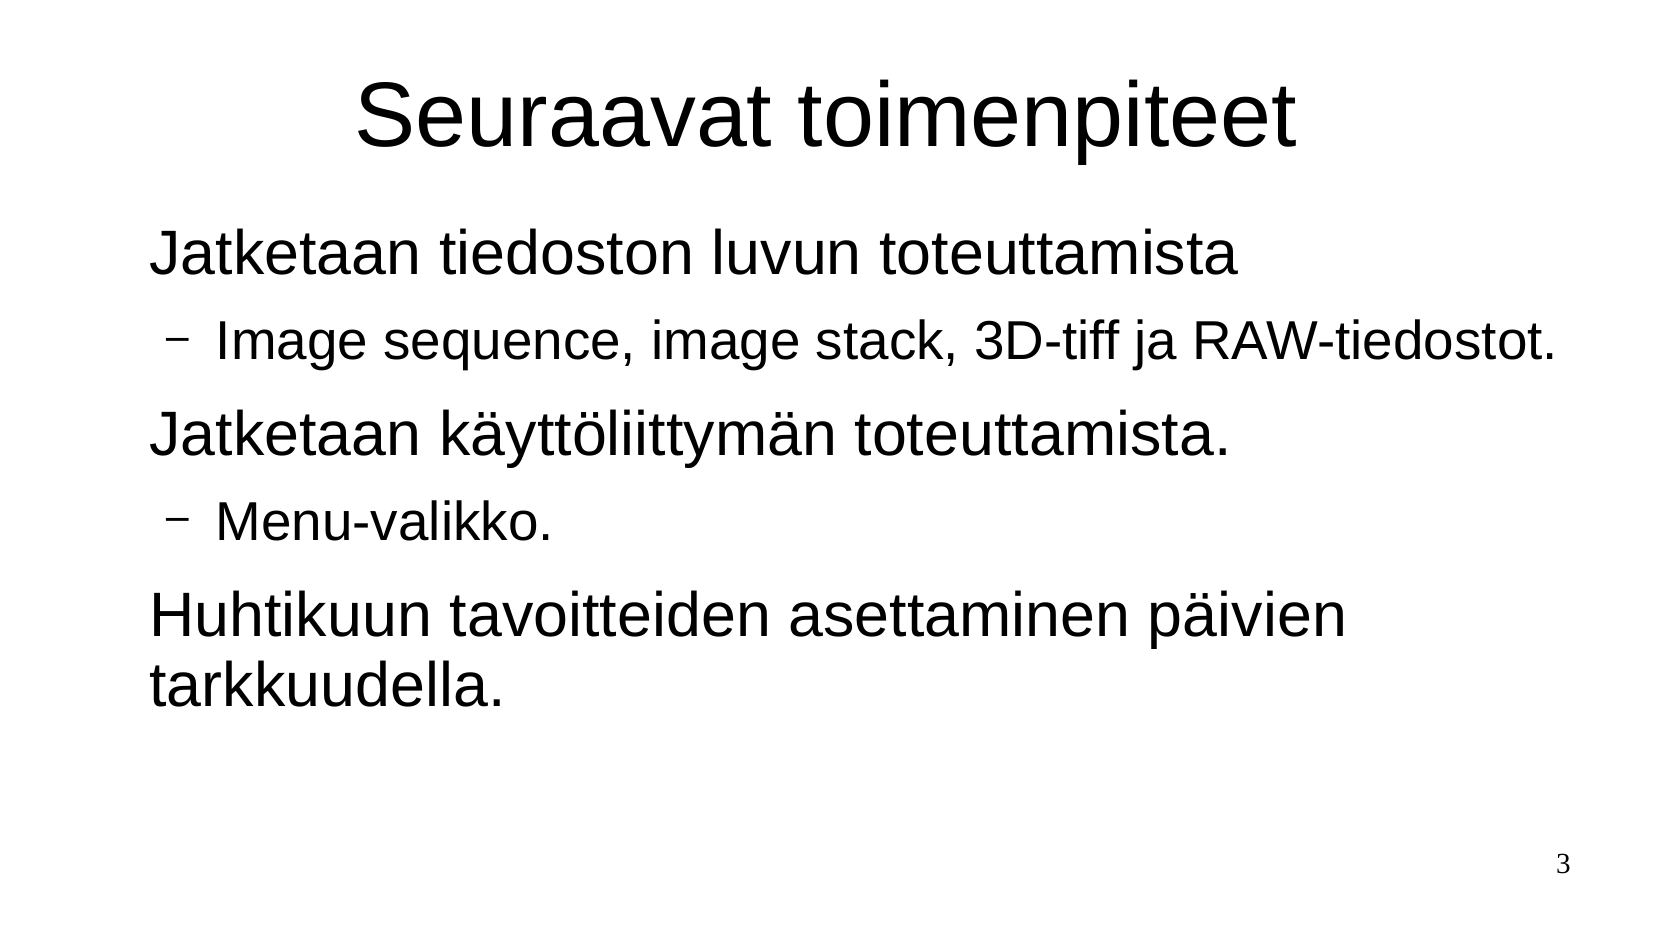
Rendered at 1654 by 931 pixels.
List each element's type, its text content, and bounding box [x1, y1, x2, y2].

title Seuraavat toimenpiteet [82, 37, 1571, 193]
list Jatketaan tiedoston luvun toteuttamista Image sequence, image stack, 3D-tiff ja RAW-tiedostot. Jatketaan käyttöliittymän toteuttamista. Menu-valikko. Huhtikuun tavoitteiden asettaminen päivien tarkkuudella. [82, 217, 1571, 758]
